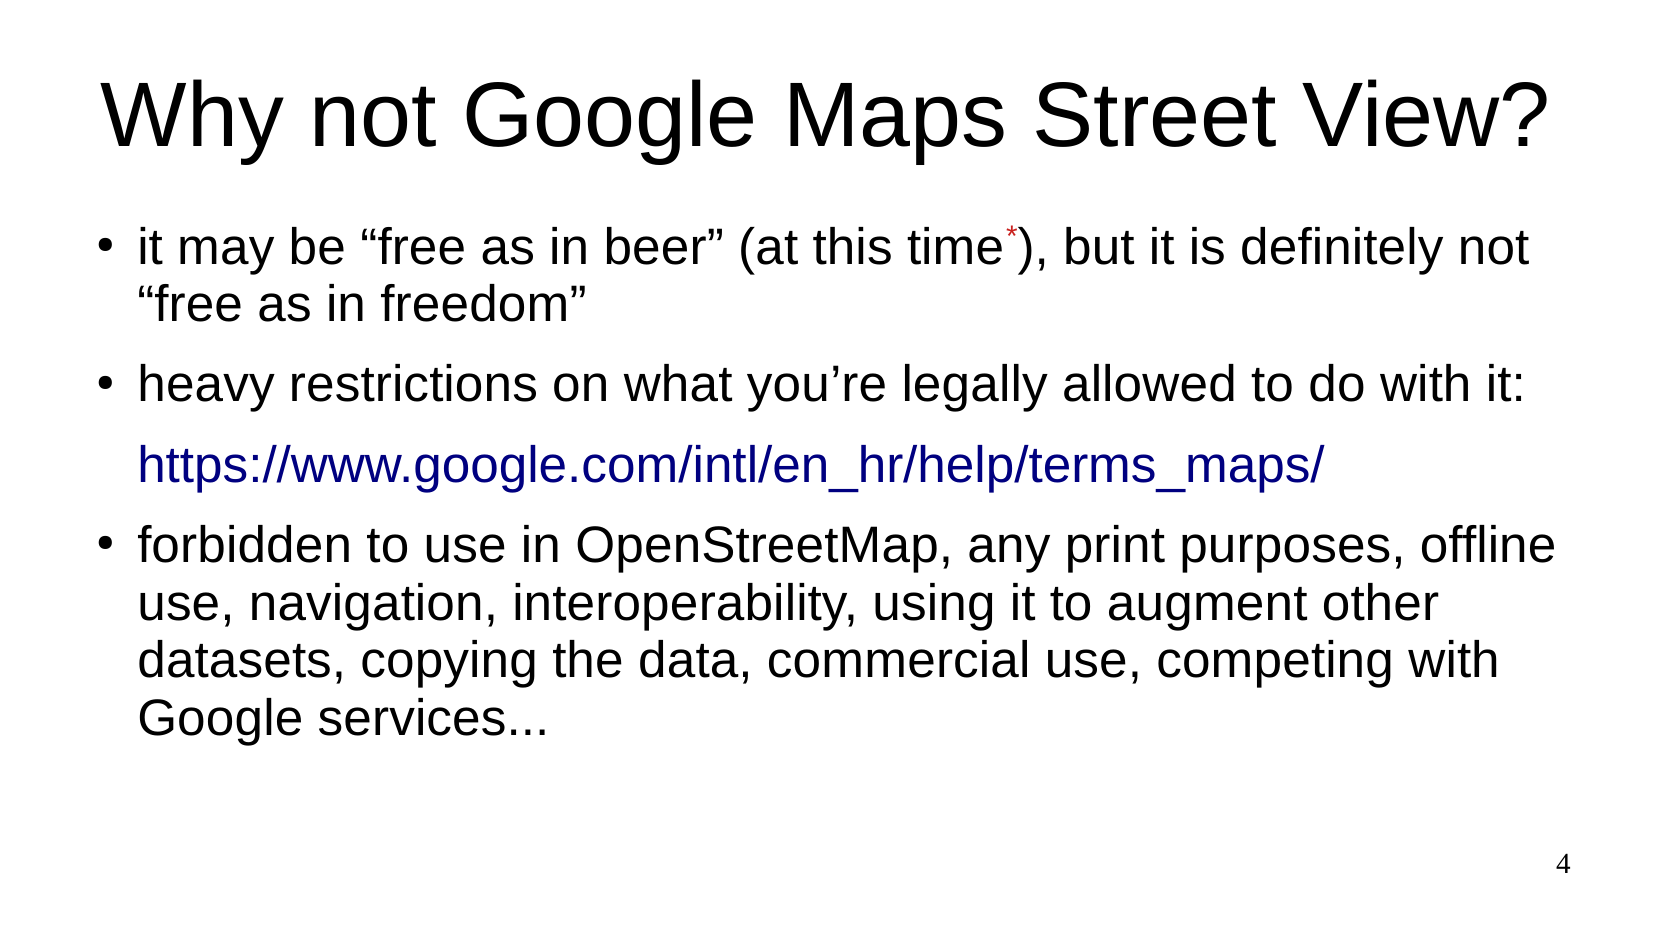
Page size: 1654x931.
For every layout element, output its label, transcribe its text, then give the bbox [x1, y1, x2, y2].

title Why not Google Maps Street View? [82, 37, 1571, 193]
list it may be “free as in beer” (at this time*), but it is definitely not “free as in freedom” heavy restrictions on what you’re legally allowed to do with it: https://www.google.com/intl/en_hr/help/terms_maps/ forbidden to use in OpenStreetMap, any print purposes, offline use, navigation, interoperability, using it to augment other datasets, copying the data, commercial use, competing with Google services... [82, 217, 1571, 758]
